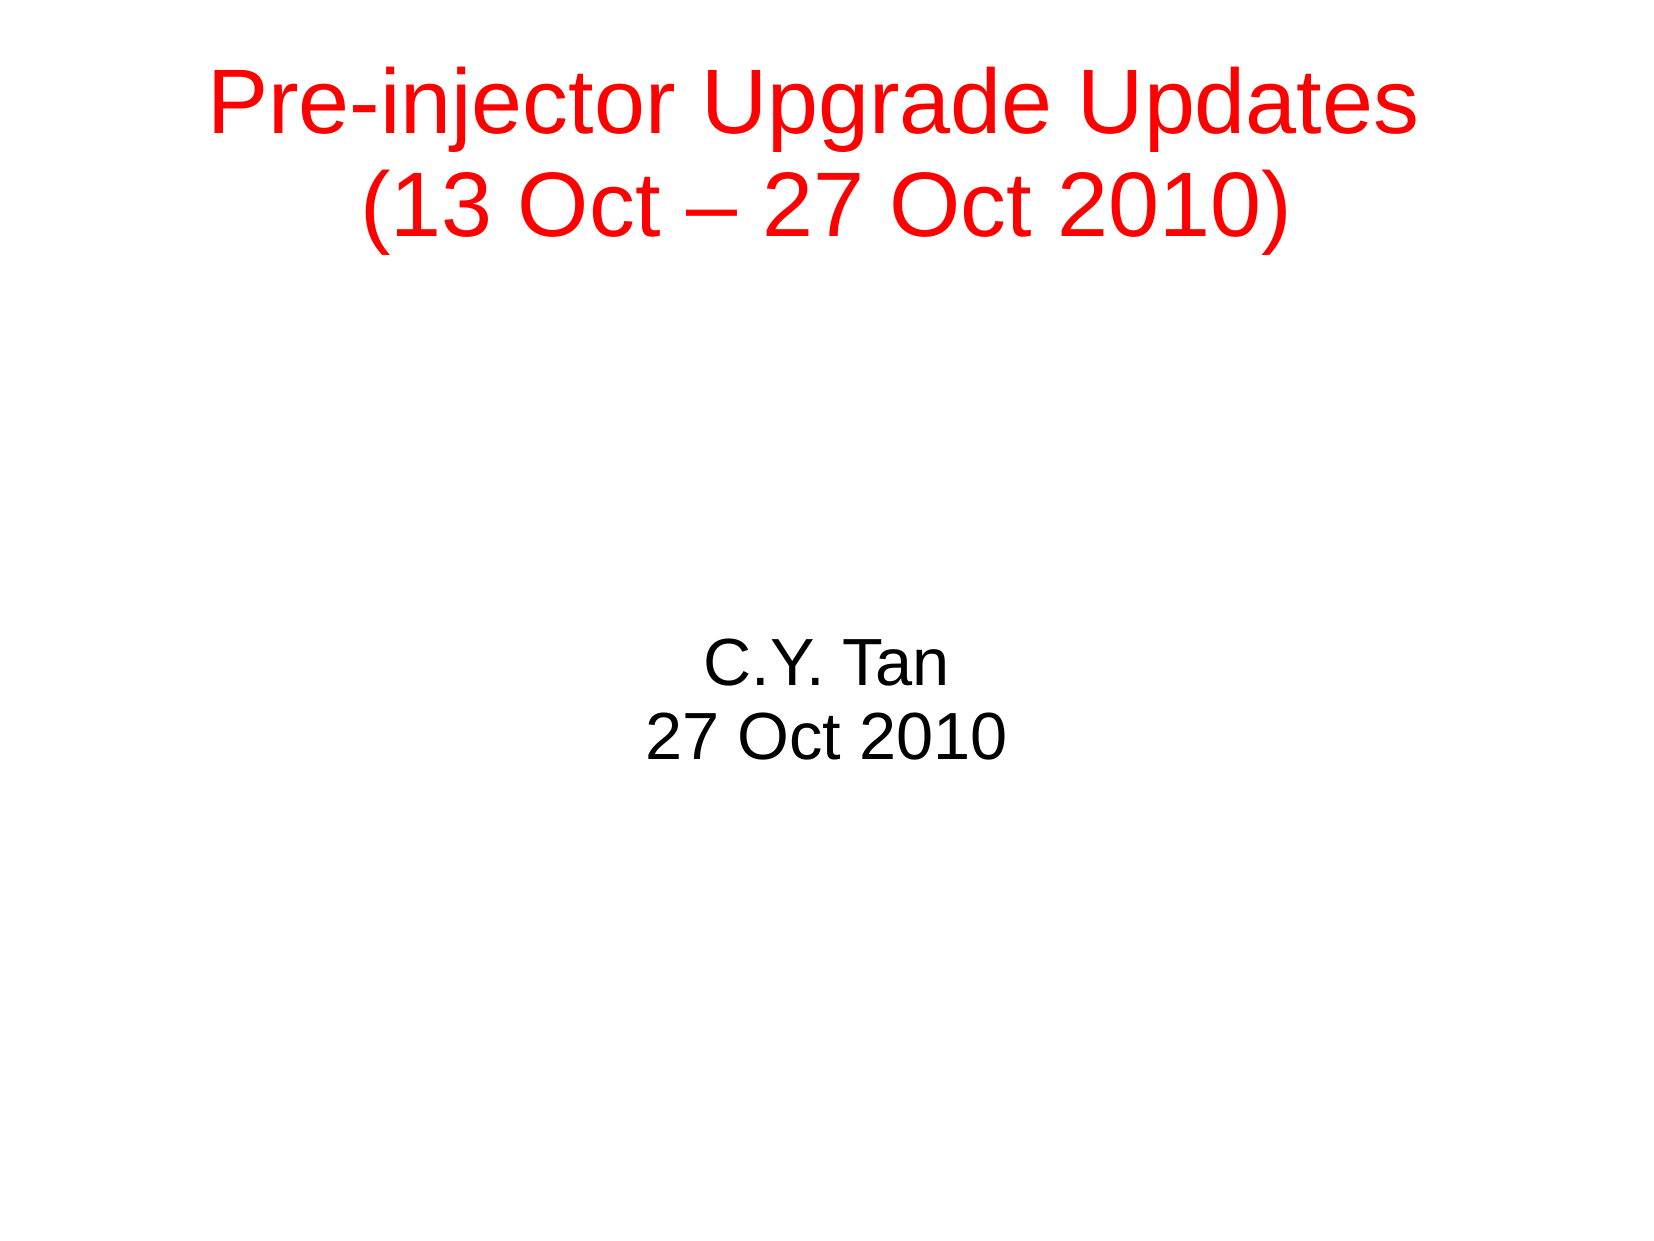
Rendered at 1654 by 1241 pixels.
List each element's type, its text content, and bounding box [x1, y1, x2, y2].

subtitle C.Y. Tan 27 Oct 2010 [82, 297, 1571, 1102]
title Pre-injector Upgrade Updates (13 Oct – 27 Oct 2010) [82, 50, 1571, 256]
